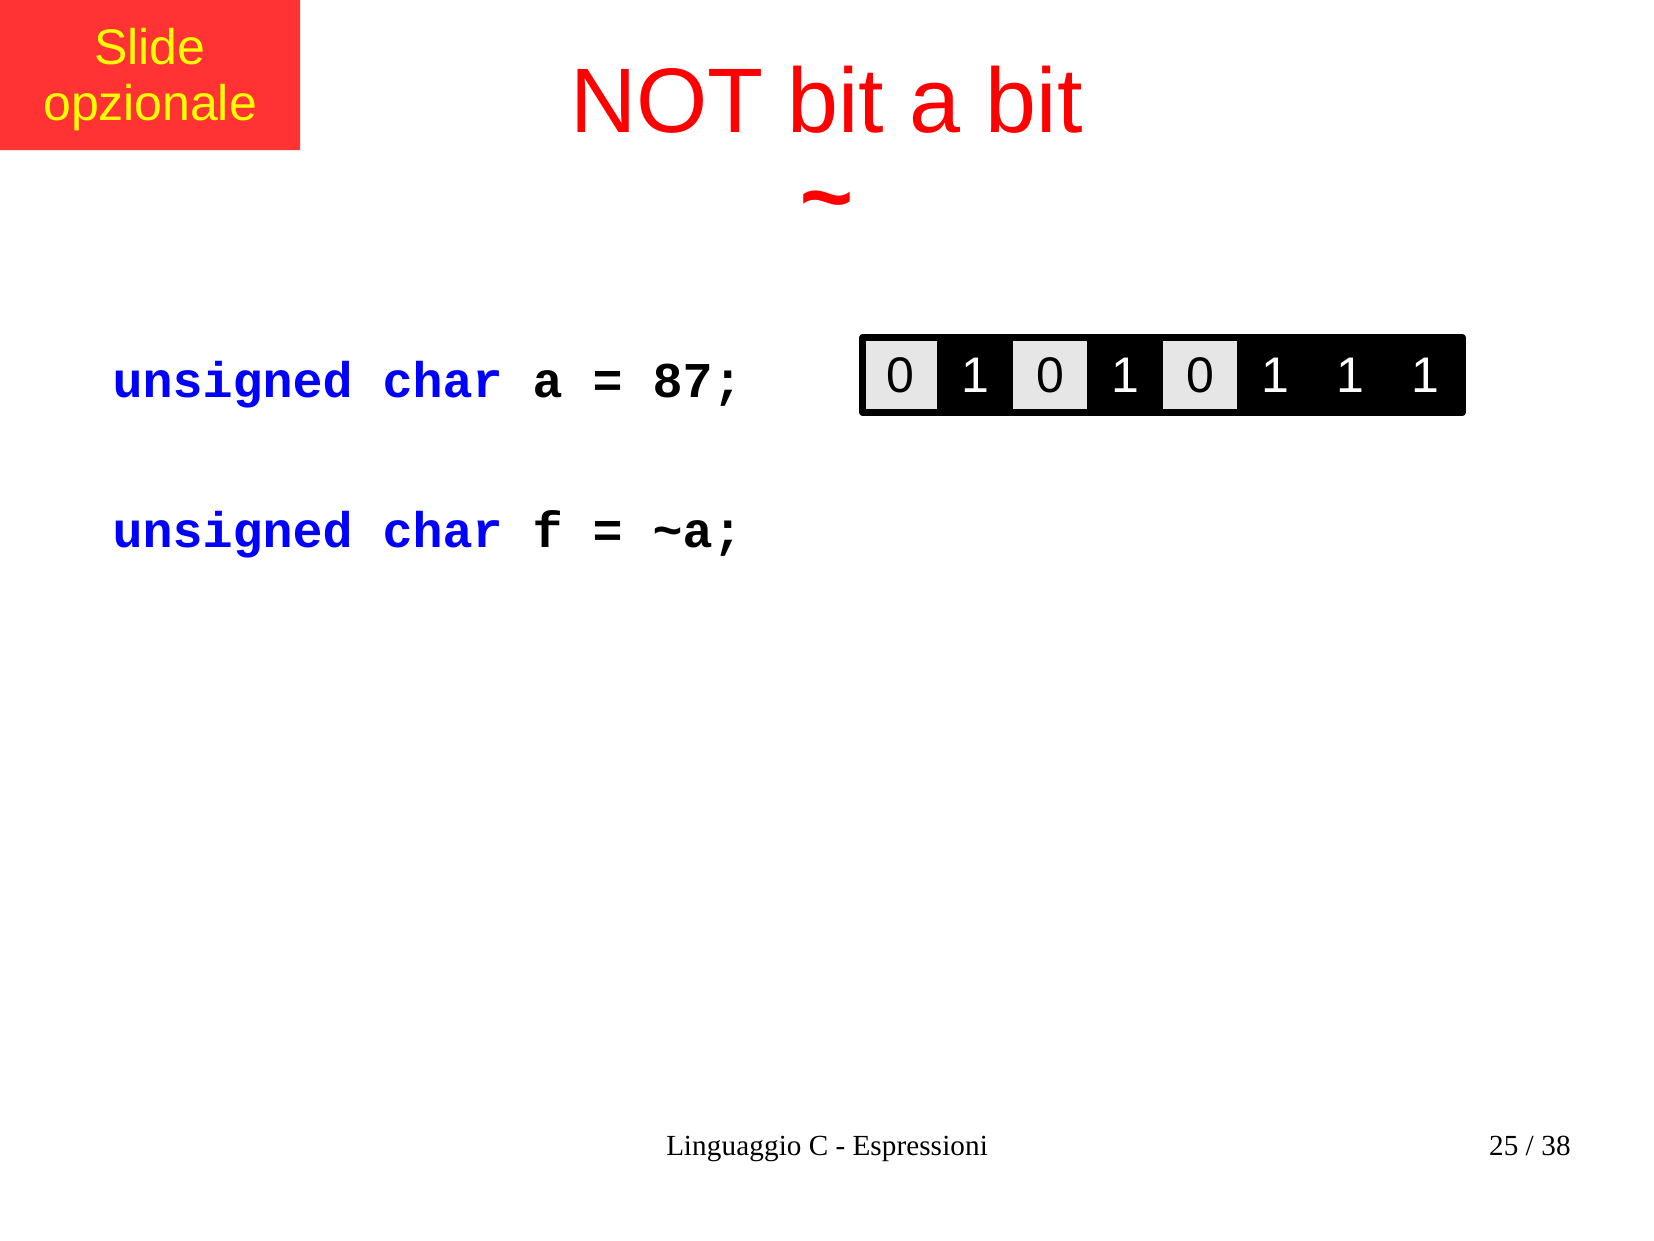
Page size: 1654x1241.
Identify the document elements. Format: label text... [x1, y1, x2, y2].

text_box 1 [937, 341, 1012, 409]
title NOT bit a bit ~ [82, 49, 1571, 257]
text_box Slide opzionale [0, 0, 301, 151]
text_box 1 [1387, 341, 1459, 409]
text_box 1 [1237, 341, 1312, 409]
text_box 0 [1163, 341, 1237, 409]
text_box unsigned char f = ~a; [112, 505, 743, 619]
text_box 0 [866, 341, 937, 409]
text_box 1 [1087, 341, 1163, 409]
text_box unsigned char a = 87; [112, 355, 743, 413]
text_box 0 [1012, 341, 1087, 409]
text_box 1 [1312, 341, 1387, 409]
